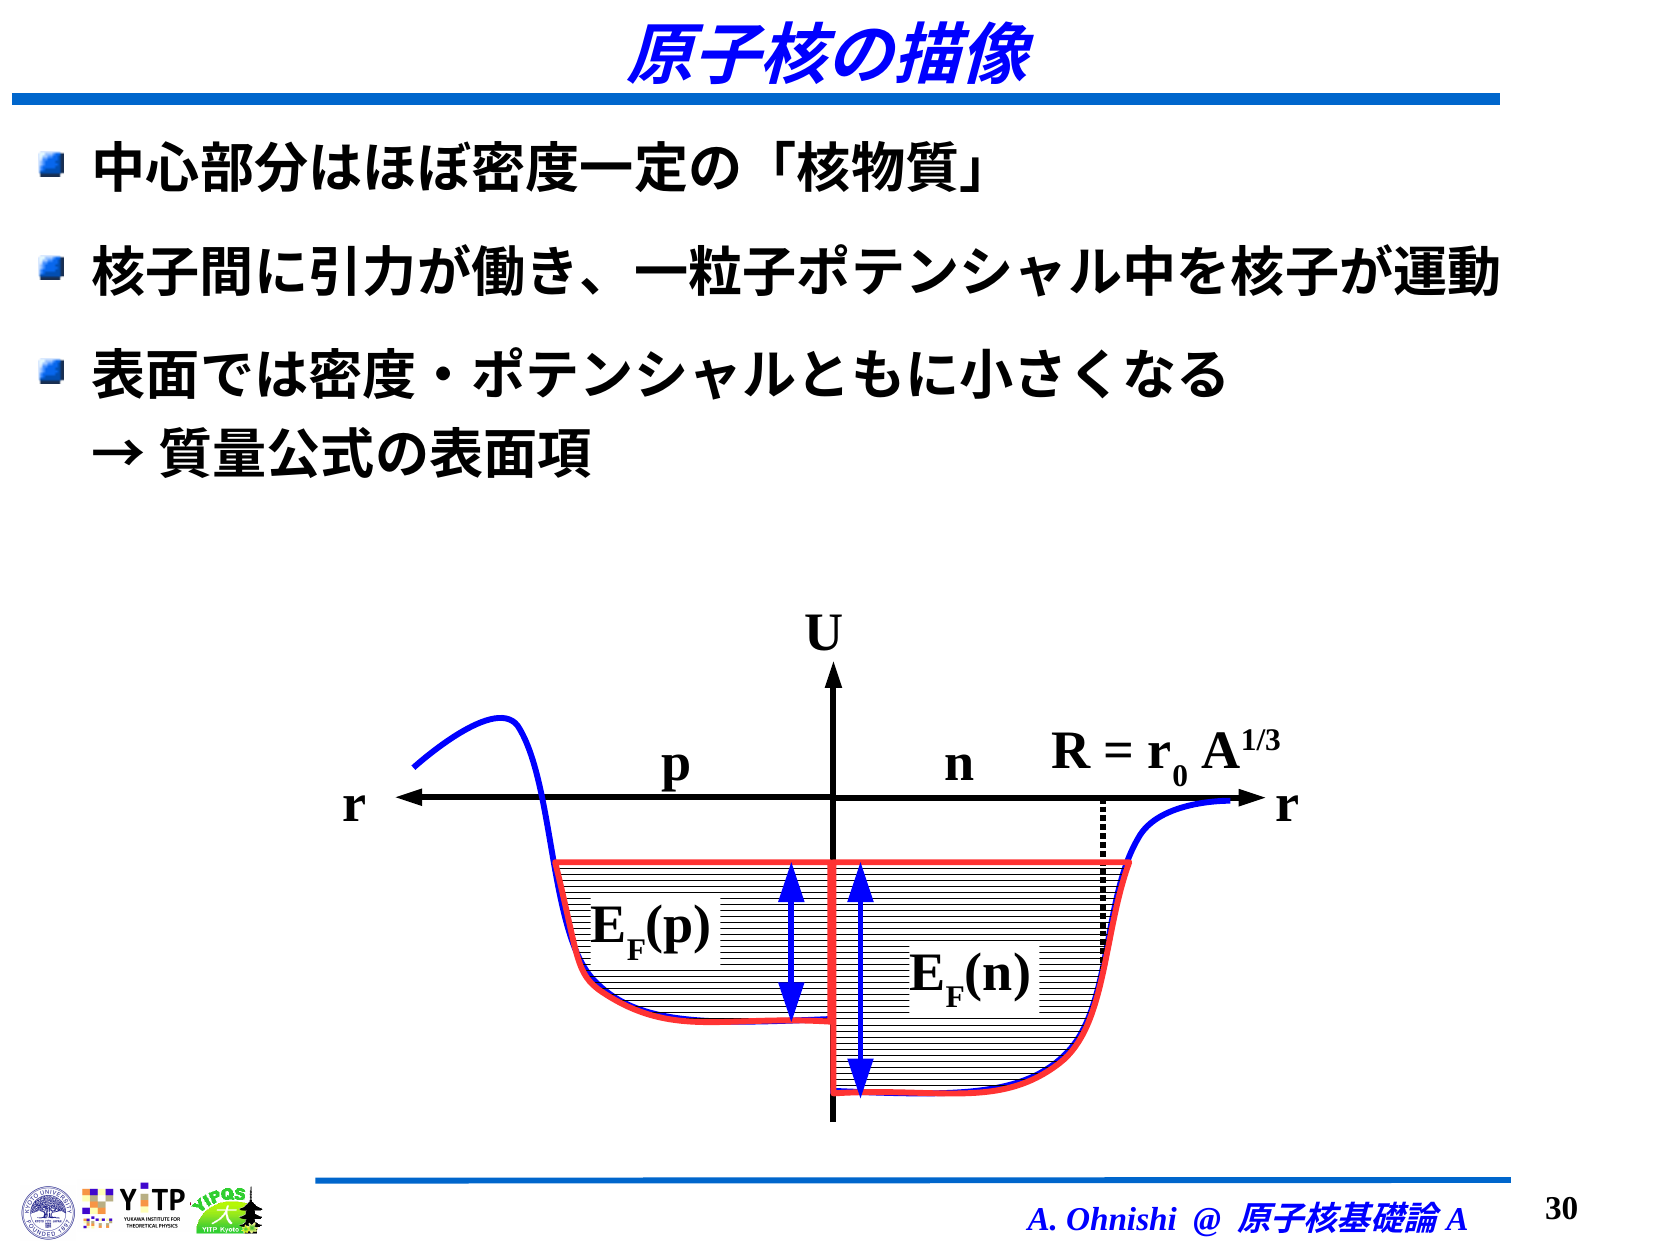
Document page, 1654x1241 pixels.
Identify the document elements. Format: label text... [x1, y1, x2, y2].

text_box U [804, 602, 834, 664]
text_box EF(n) [909, 941, 1040, 1017]
picture [20, 1185, 76, 1241]
picture [77, 1179, 263, 1234]
text_box R = r0 A1/3 [1051, 720, 1312, 854]
title 原子核の描像 [0, 0, 1654, 99]
text_box [555, 862, 791, 1023]
text_box p [661, 732, 692, 794]
text_box r [342, 773, 367, 835]
text_box n [944, 732, 976, 794]
list 中心部分はほぼ密度一定の「核物質」 核子間に引力が働き、一粒子ポテンシャル中を核子が運動 表面では密度・ポテンシャルともに小さくなる → 質量公式の表面項 [20, 124, 1621, 1137]
text_box [792, 862, 831, 1022]
text_box [861, 862, 1130, 1094]
text_box EF(p) [590, 894, 721, 969]
text_box [833, 862, 860, 1094]
